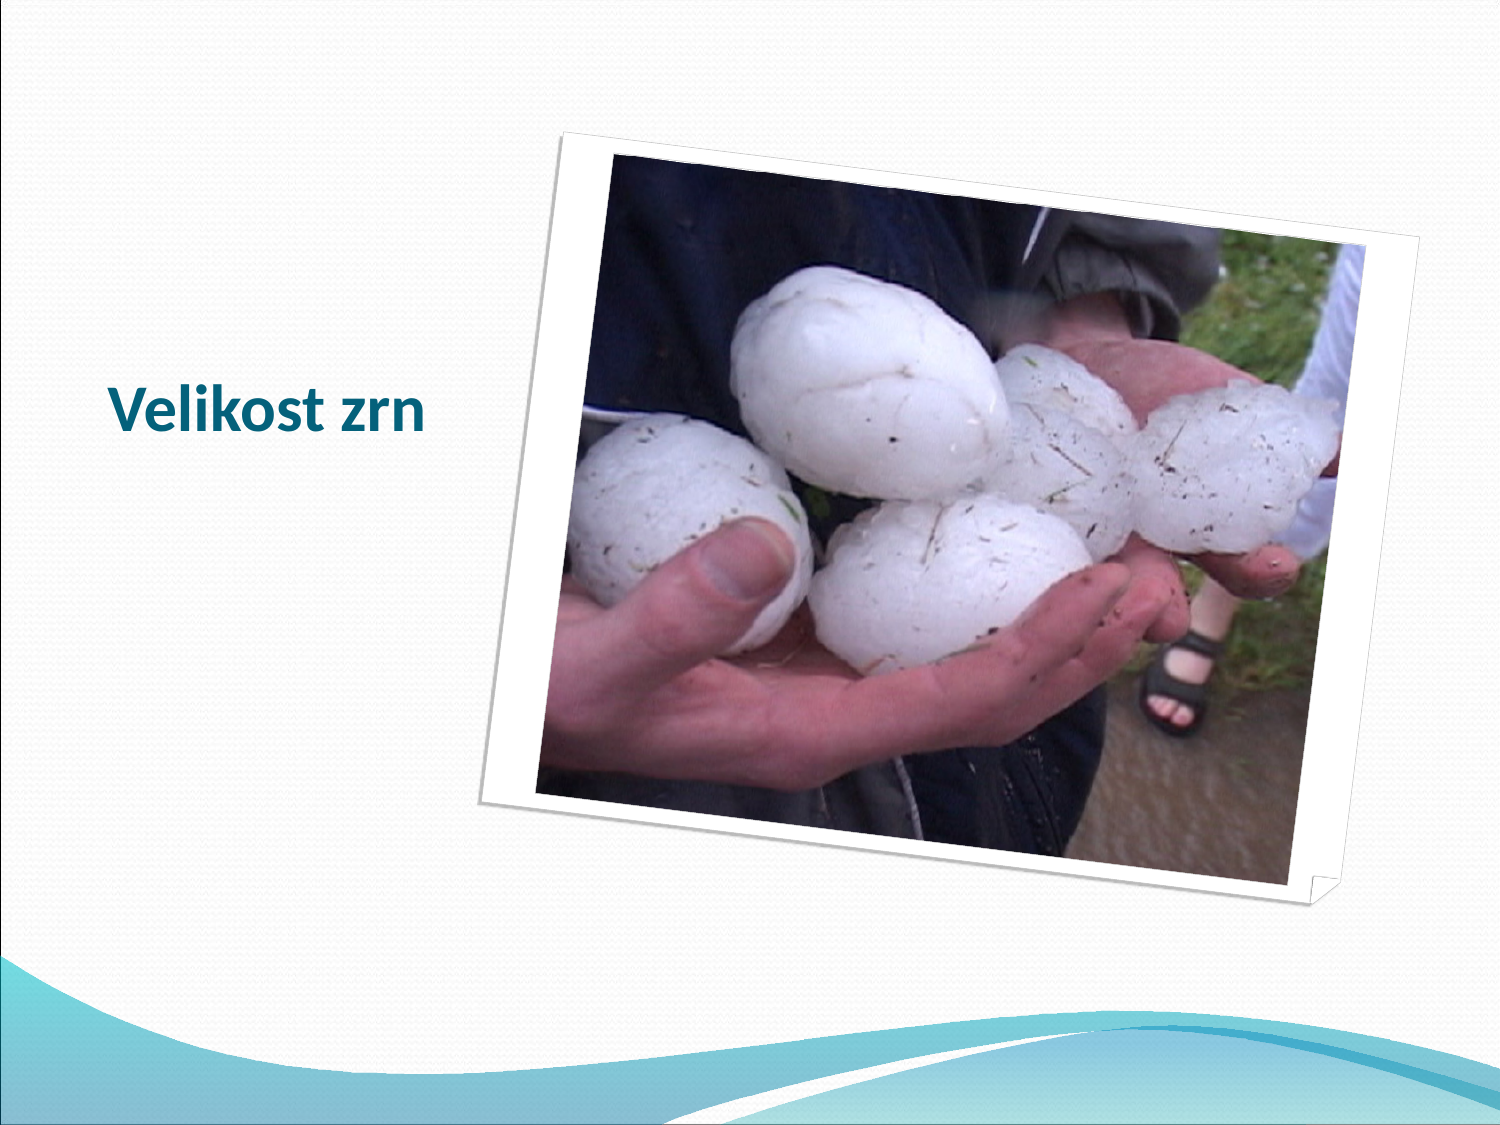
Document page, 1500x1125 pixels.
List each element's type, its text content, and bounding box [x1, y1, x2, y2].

picture [0, 0, 1500, 1125]
title Velikost zrn [99, 192, 463, 453]
